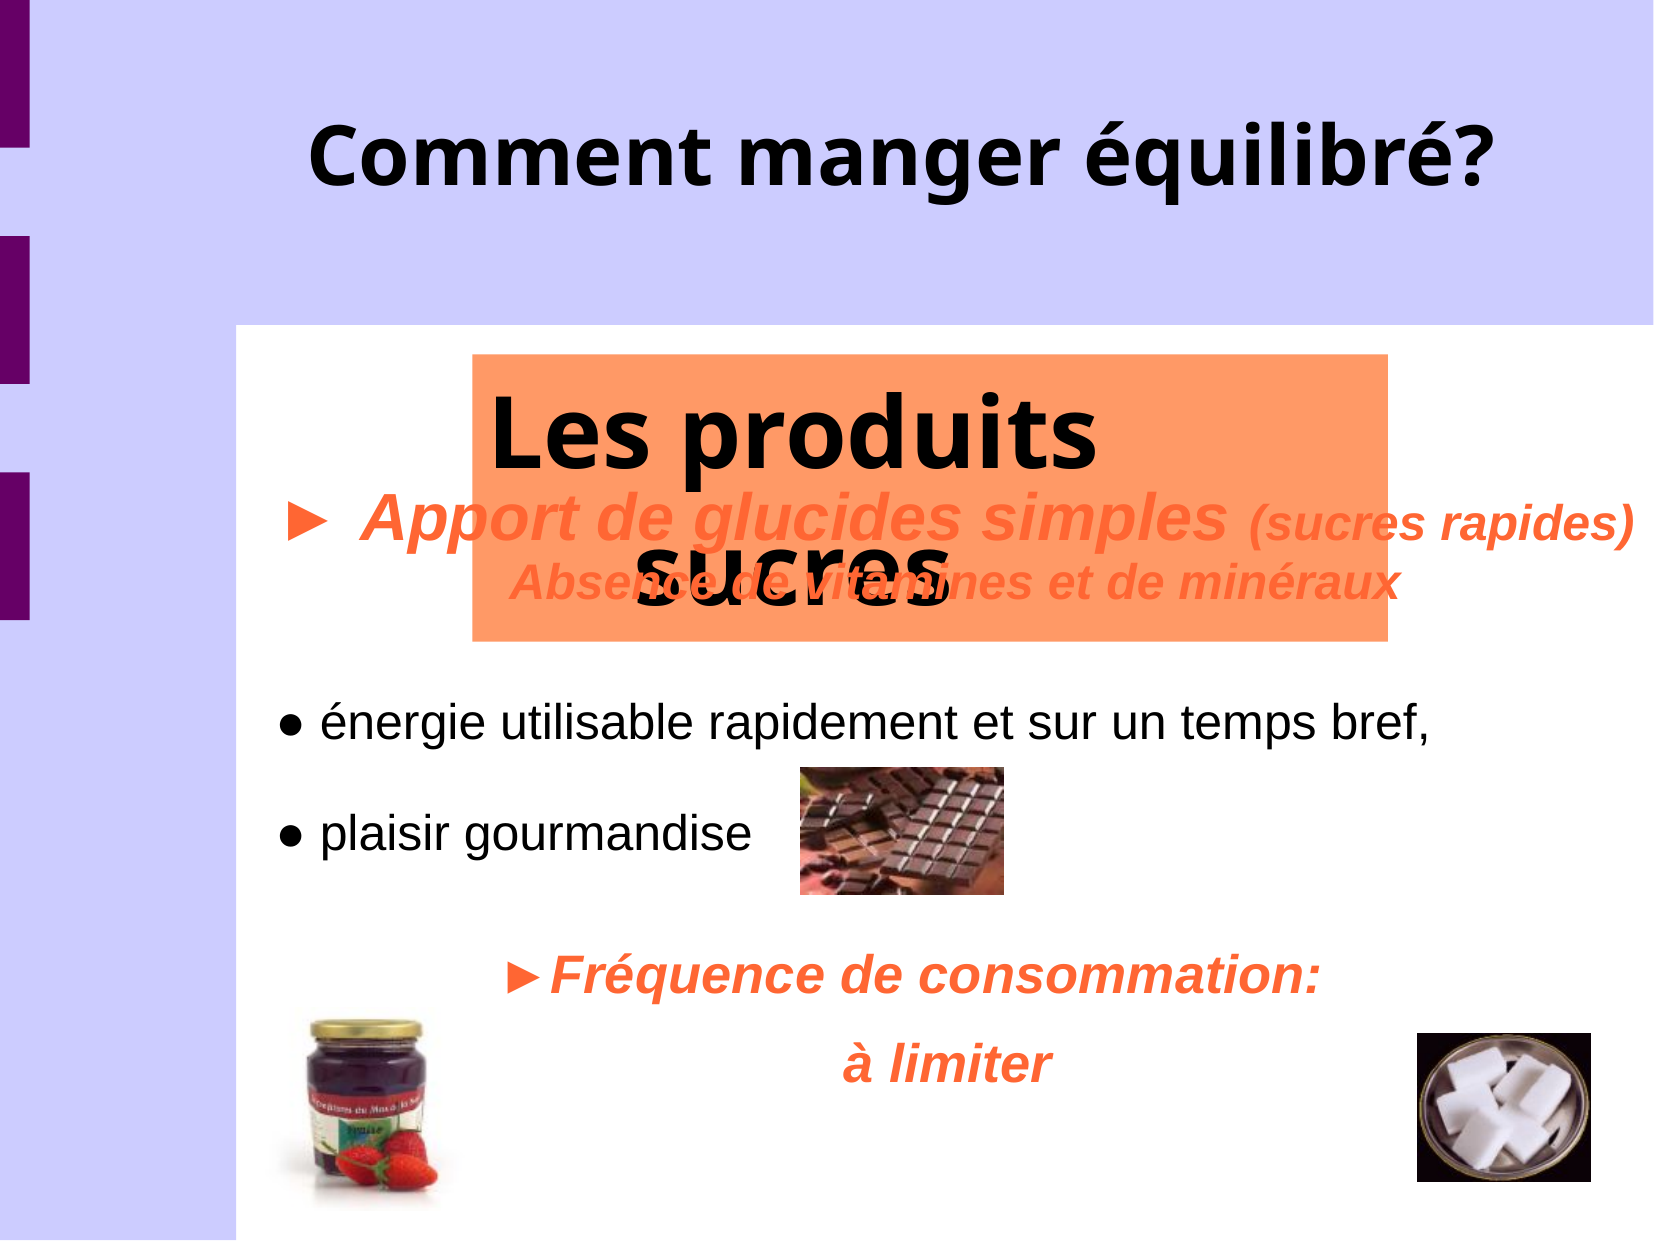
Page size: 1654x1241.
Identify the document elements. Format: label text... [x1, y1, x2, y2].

text_box Comment manger équilibré? [291, 88, 1418, 220]
picture [1417, 1033, 1591, 1182]
picture [265, 1007, 469, 1211]
picture [800, 767, 1004, 895]
text_box ► Apport de glucides simples (sucres rapides) Absence de vitamines et de minéraux ● énergie utilisable rapidement et sur un temps bref, ● plaisir gourmandise ►Fréquence de consommation: à limiter [260, 472, 1648, 1241]
text_box [0, 0, 1654, 1241]
text_box Les produits sucres [472, 354, 1388, 472]
